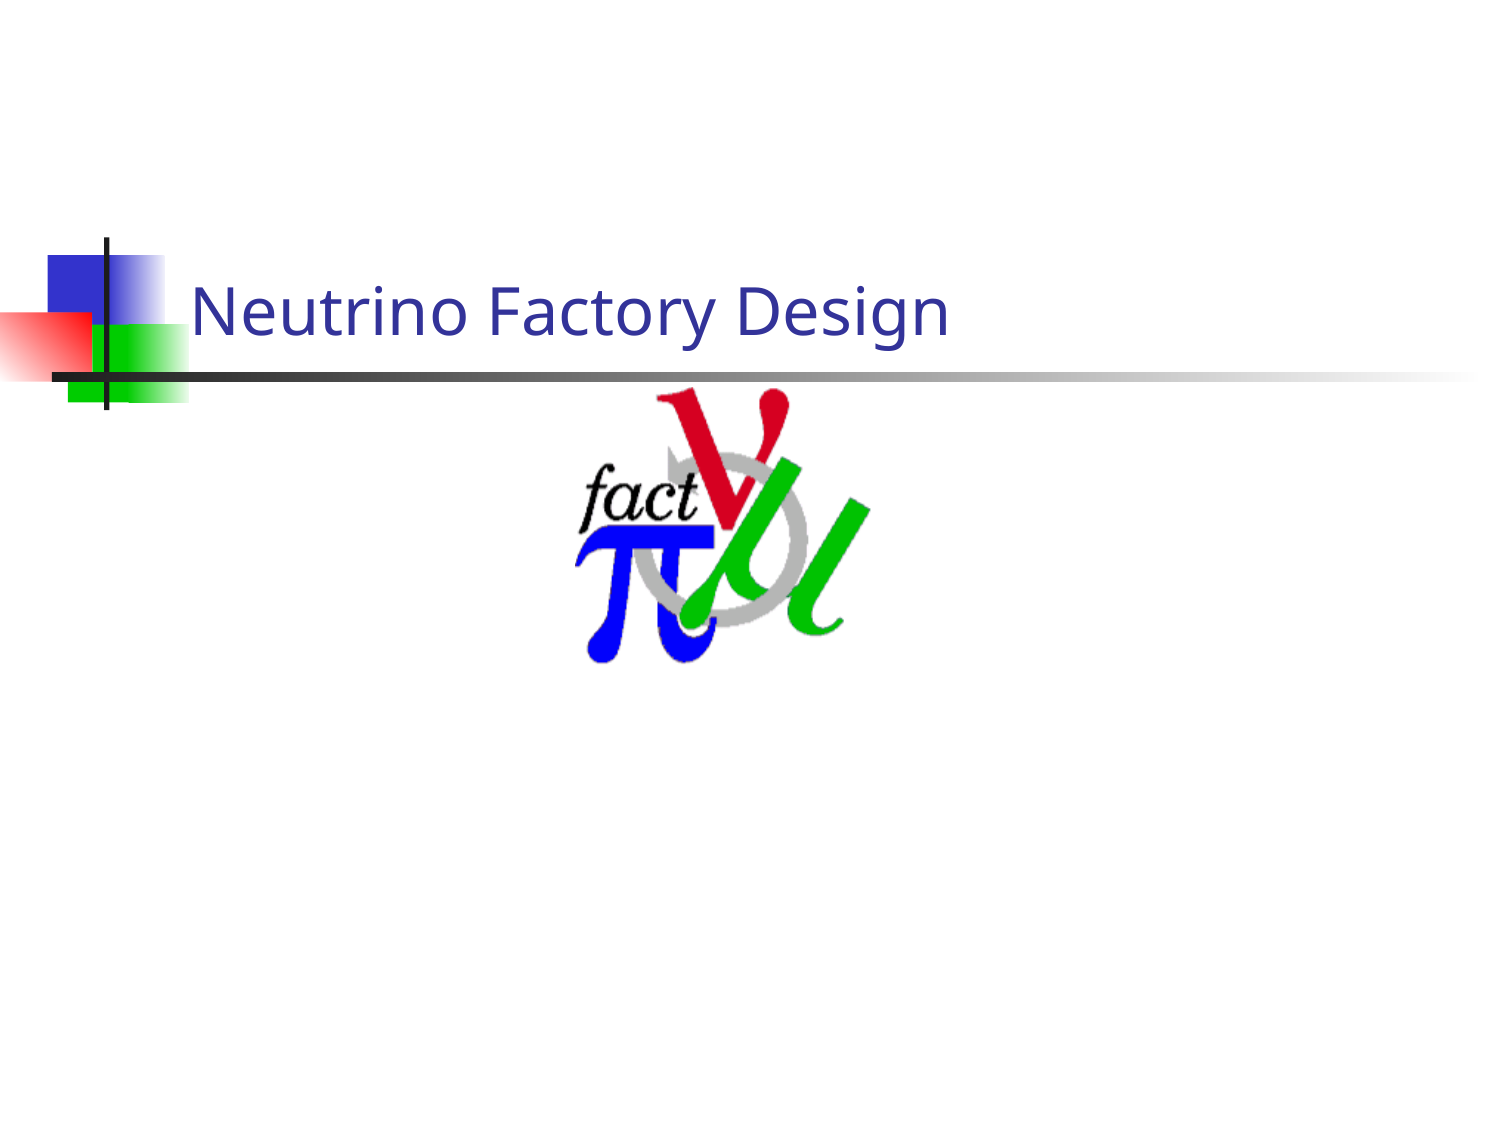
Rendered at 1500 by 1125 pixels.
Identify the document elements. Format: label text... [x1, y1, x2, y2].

picture [575, 387, 872, 676]
title Neutrino Factory Design [174, 174, 1450, 363]
